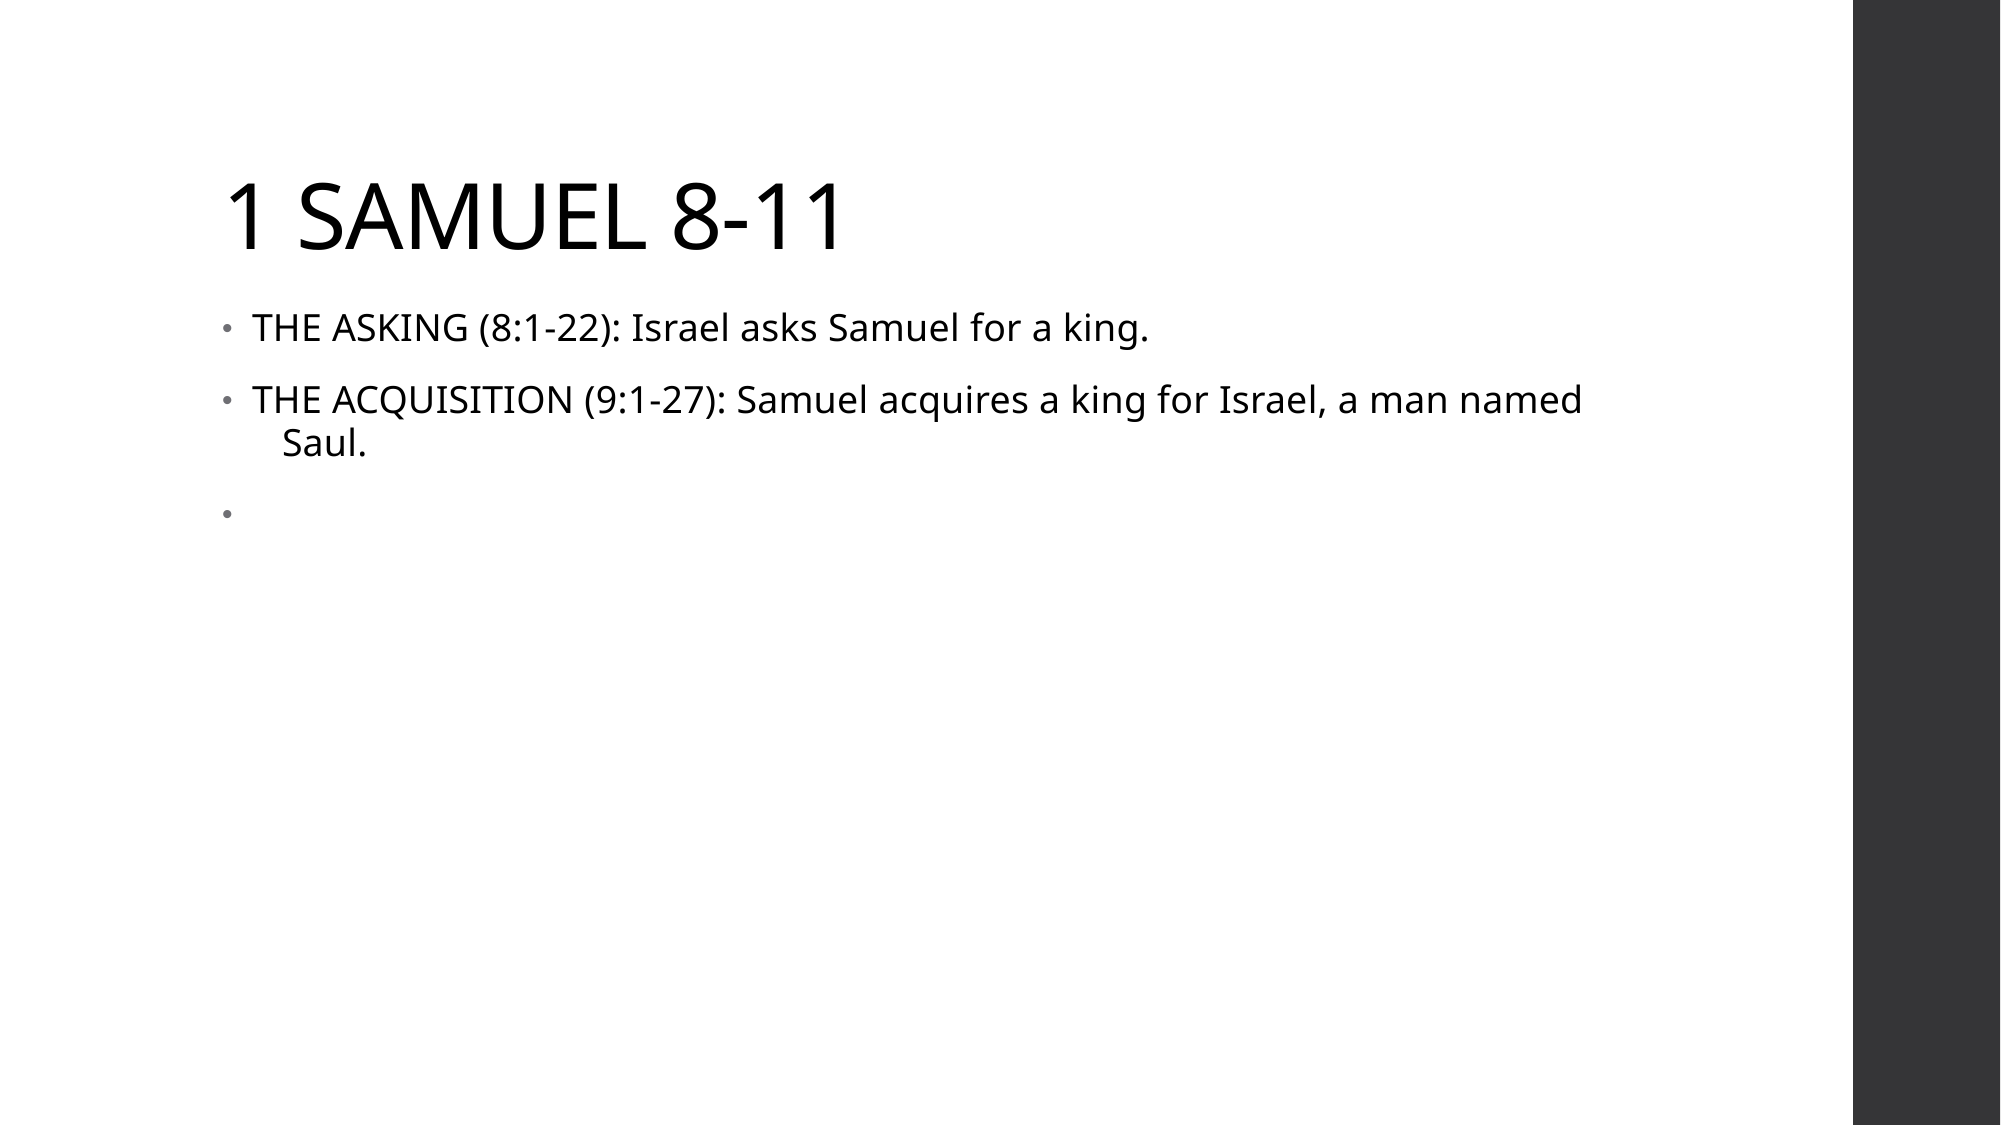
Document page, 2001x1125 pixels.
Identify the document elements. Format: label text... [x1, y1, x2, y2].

list THE ASKING (8:1-22): Israel asks Samuel for a king. THE ACQUISITION (9:1-27): Samuel acquires a king for Israel, a man named Saul. [206, 299, 1617, 1014]
title 1 SAMUEL 8-11 [206, 60, 1797, 278]
